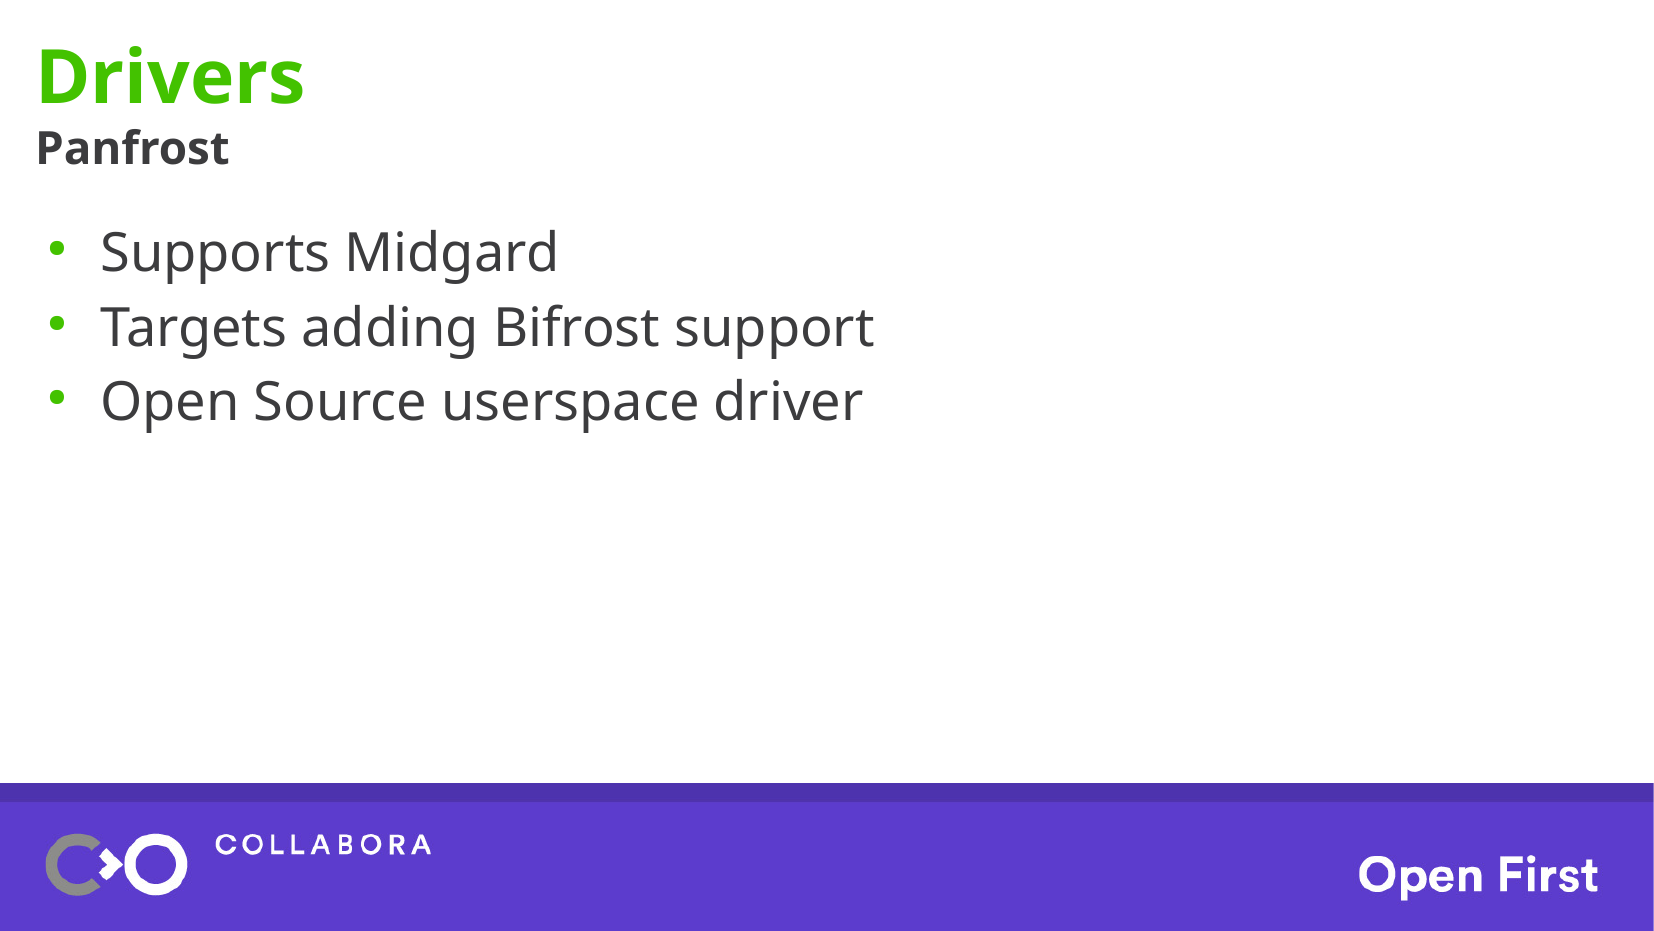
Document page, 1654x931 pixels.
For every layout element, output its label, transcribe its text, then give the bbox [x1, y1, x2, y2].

list Supports Midgard Targets adding Bifrost support Open Source userspace driver [29, 207, 1602, 851]
picture [0, 0, 1654, 931]
title Drivers Panfrost [35, 28, 1608, 193]
